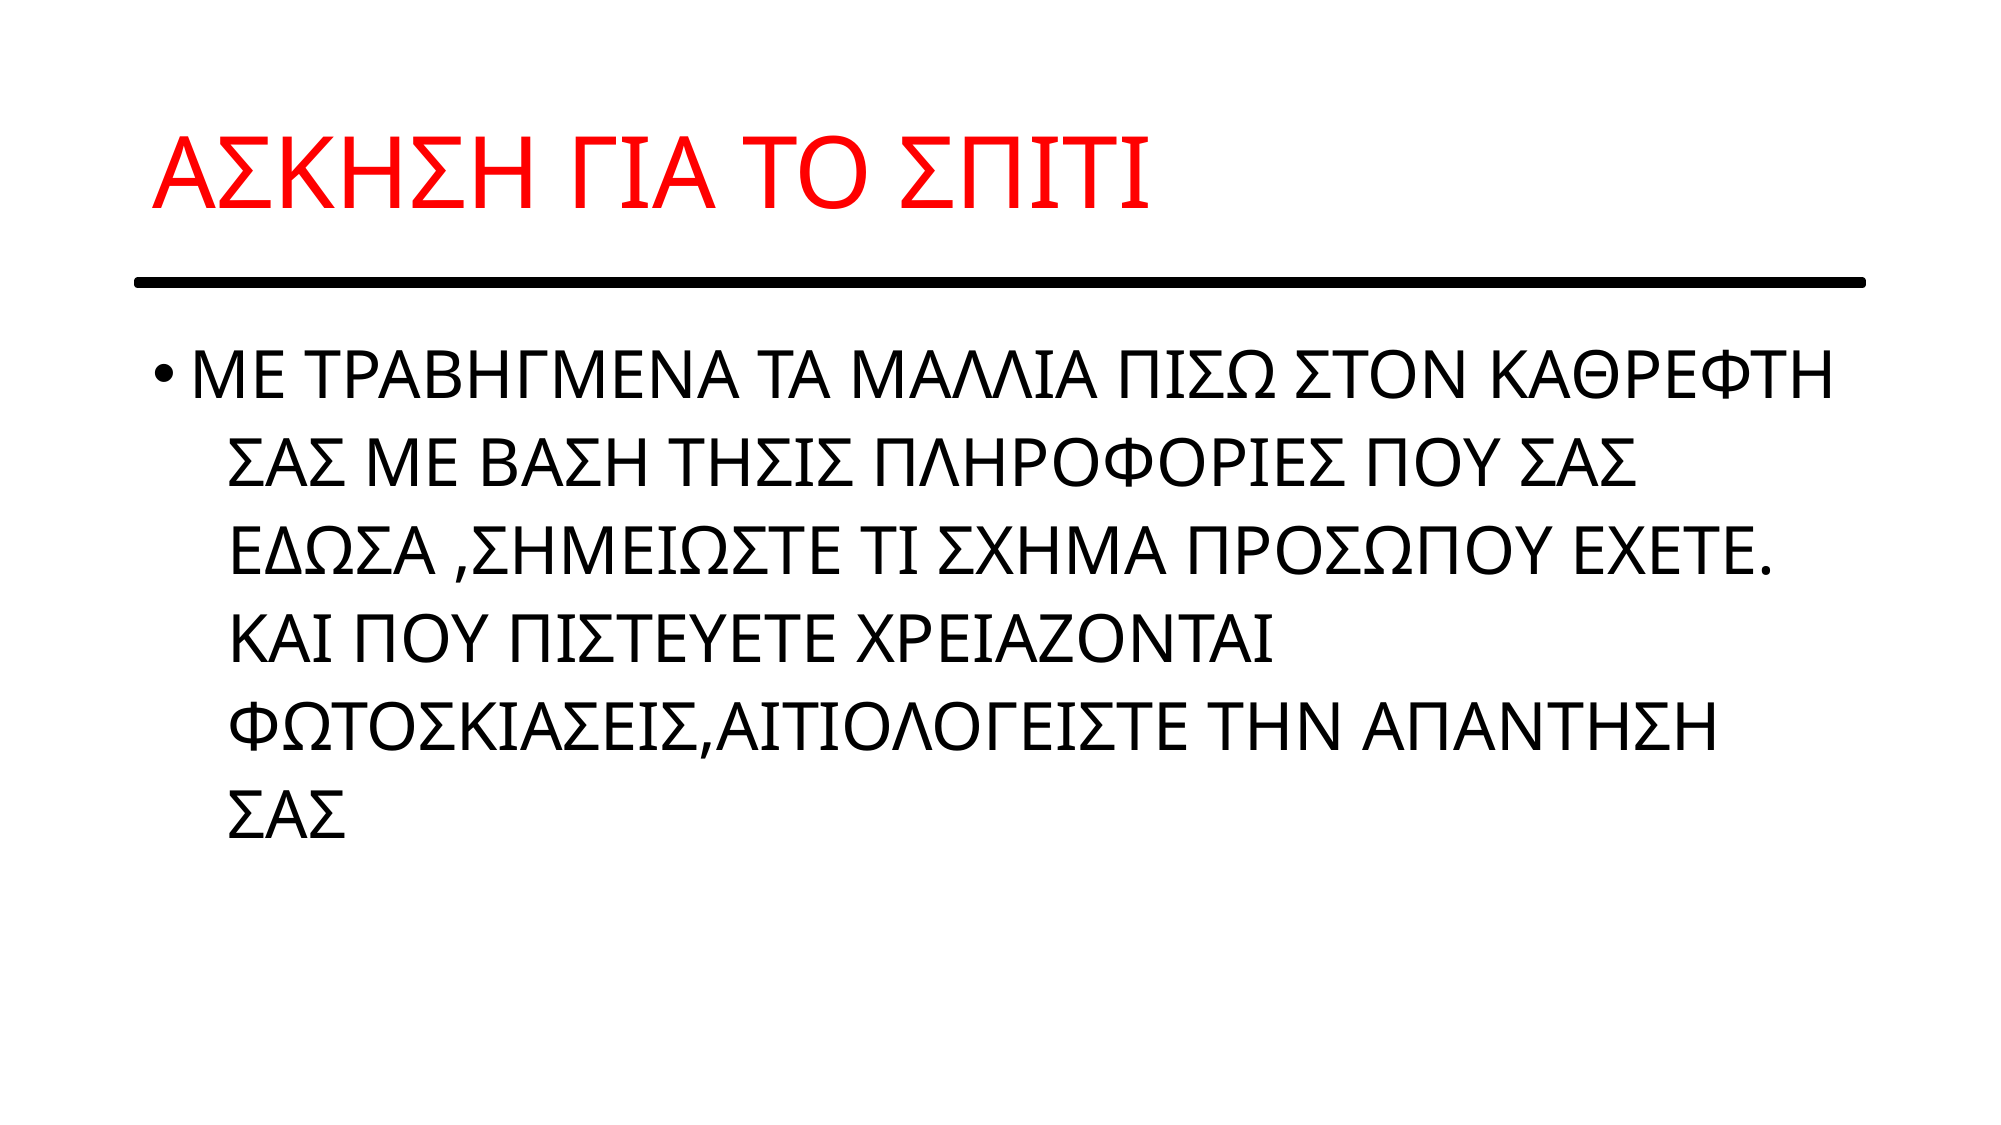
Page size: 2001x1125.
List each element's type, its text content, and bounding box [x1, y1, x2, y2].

list ΜΕ ΤΡΑΒΗΓΜΕΝΑ ΤΑ ΜΑΛΛΙΑ ΠΙΣΩ ΣΤΟΝ ΚΑΘΡΕΦΤΗ ΣΑΣ ΜΕ ΒΑΣΗ ΤΗΣΙΣ ΠΛΗΡΟΦΟΡΙΕΣ ΠΟΥ ΣΑΣ ΕΔΩΣΑ ,ΣΗΜΕΙΩΣΤΕ ΤΙ ΣΧΗΜΑ ΠΡΟΣΩΠΟΥ ΕΧΕΤΕ. ΚΑΙ ΠΟΥ ΠΙΣΤΕΥΕΤΕ ΧΡΕΙΑΖΟΝΤΑΙ ΦΩΤΟΣΚΙΑΣΕΙΣ,ΑΙΤΙΟΛΟΓΕΙΣΤΕ ΤΗΝ ΑΠΑΝΤΗΣΗ ΣΑΣ [137, 316, 1863, 1014]
title ΑΣΚΗΣΗ ΓΙΑ ΤΟ ΣΠΙΤΙ [137, 59, 1863, 278]
